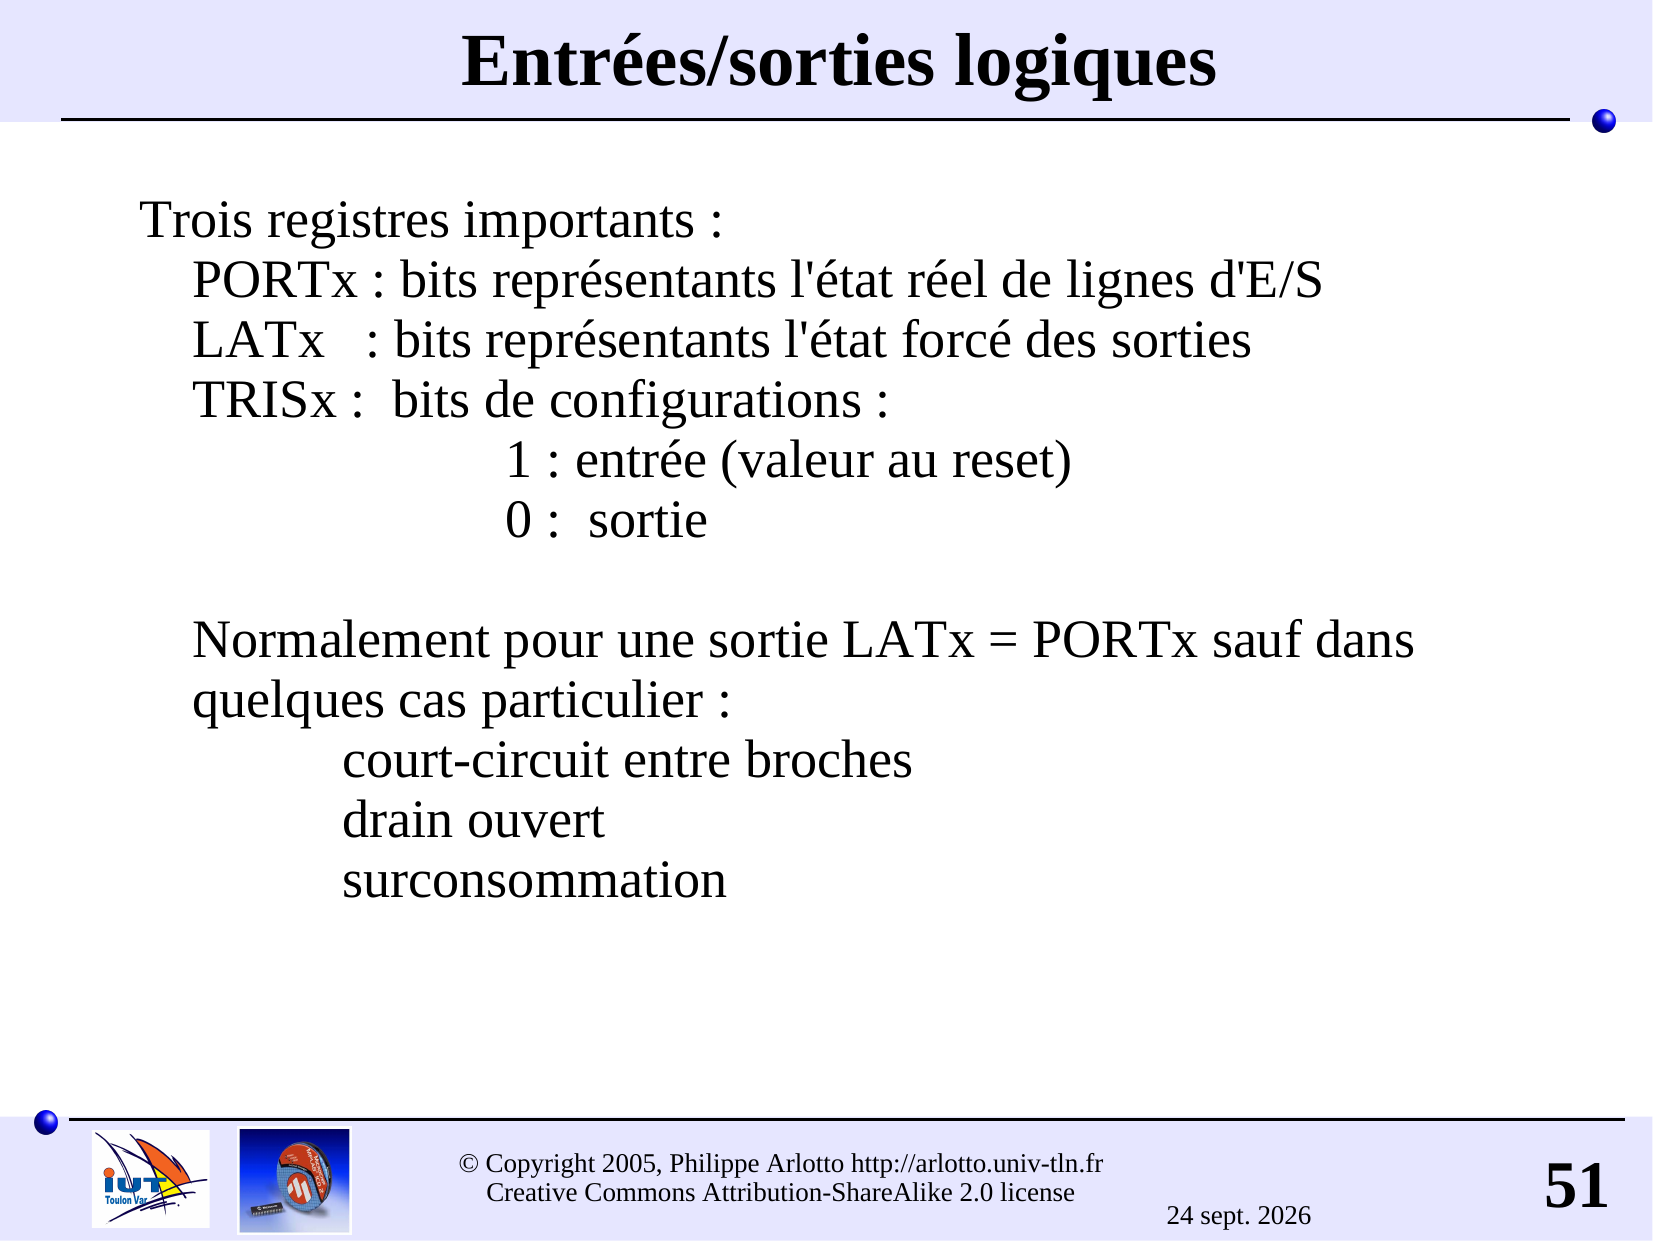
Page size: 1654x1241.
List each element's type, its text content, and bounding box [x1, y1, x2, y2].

title Entrées/sorties logiques [95, 14, 1585, 107]
list Trois registres importants : PORTx : bits représentants l'état réel de lignes d'E/S LATx : bits représentants l'état forcé des sorties TRISx : bits de configurations : 1 : entrée (valeur au reset) 0 : sortie Normalement pour une sortie LATx = PORTx sauf dans quelques cas particulier : court-circuit entre broches drain ouvert surconsommation [121, 188, 1534, 1039]
picture [237, 1126, 352, 1235]
